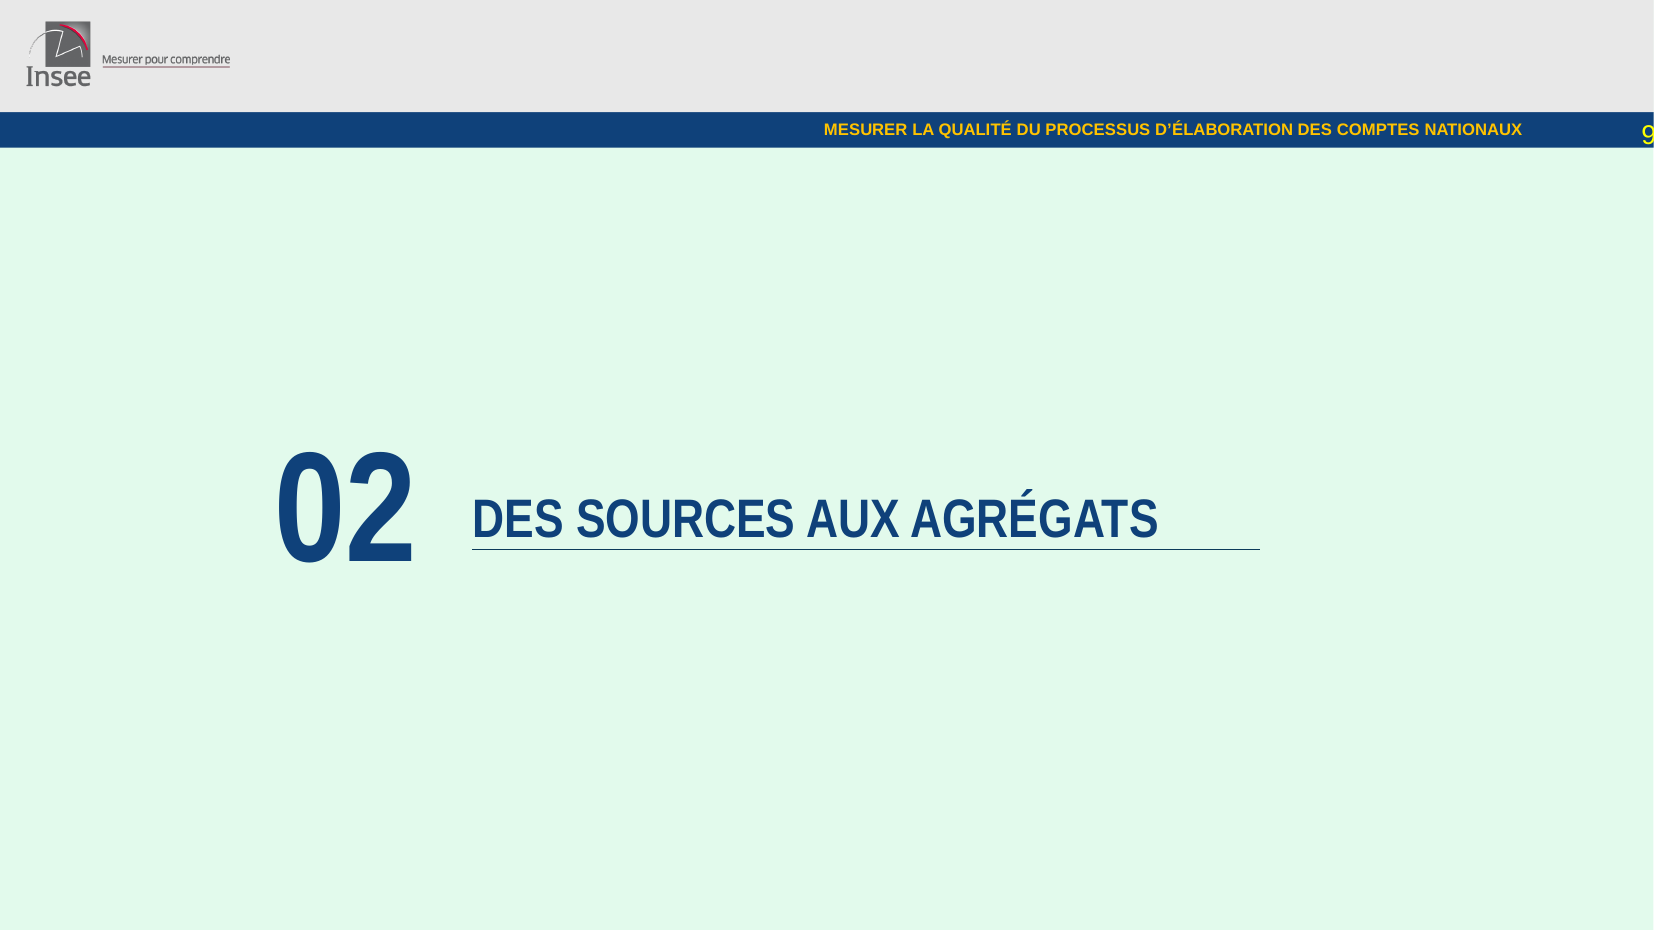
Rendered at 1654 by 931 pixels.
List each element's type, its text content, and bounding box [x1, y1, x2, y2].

title Des sources aux agrégats [472, 401, 1359, 550]
picture [23, 0, 230, 89]
text_box 02 [230, 389, 461, 621]
